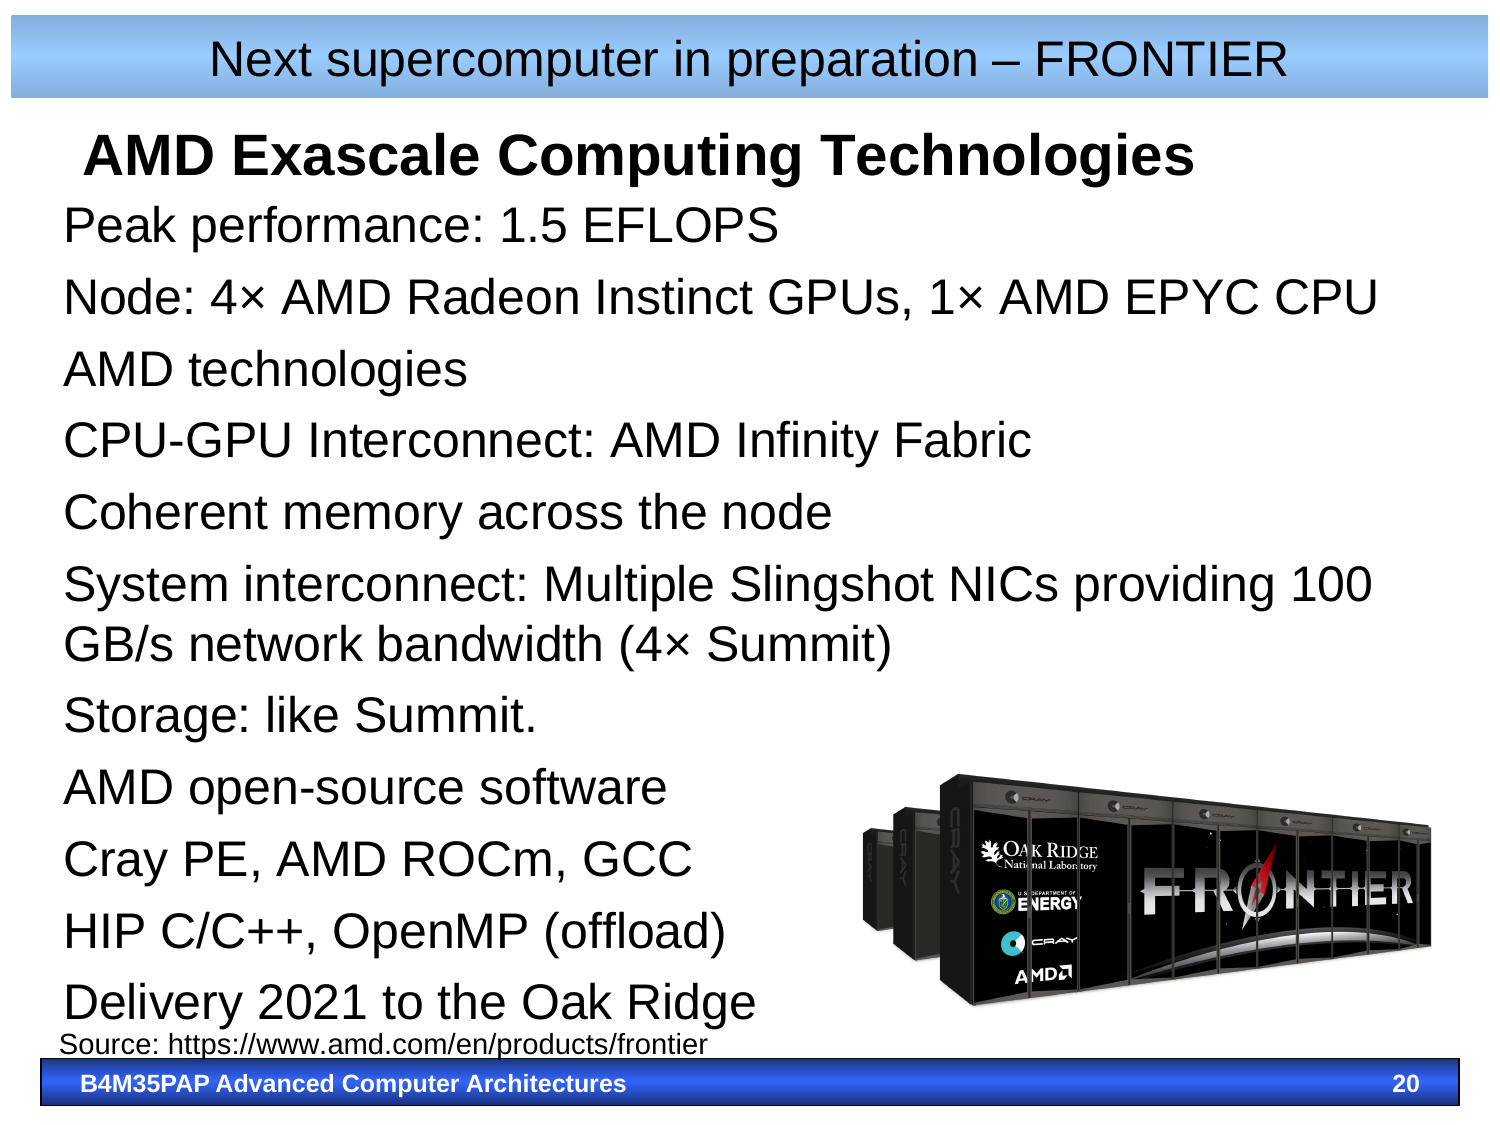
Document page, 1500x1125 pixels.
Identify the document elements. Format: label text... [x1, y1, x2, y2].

text_box AMD Exascale Computing Technologies [67, 109, 1370, 255]
picture [848, 763, 1444, 1023]
text_box Peak performance: 1.5 EFLOPS Node: 4× AMD Radeon Instinct GPUs, 1× AMD EPYC CPU AMD technologies CPU-GPU Interconnect: AMD Infinity Fabric Coherent memory across the node System interconnect: Multiple Slingshot NICs providing 100 GB/s network bandwidth (4× Summit) Storage: like Summit. AMD open-source software Cray PE, AMD ROCm, GCC HIP C/C++, OpenMP (offload) Delivery 2021 to the Oak Ridge [48, 185, 1455, 1019]
title Next supercomputer in preparation – FRONTIER [11, 15, 1489, 98]
text_box Source: https://www.amd.com/en/products/frontier [44, 1017, 838, 1125]
